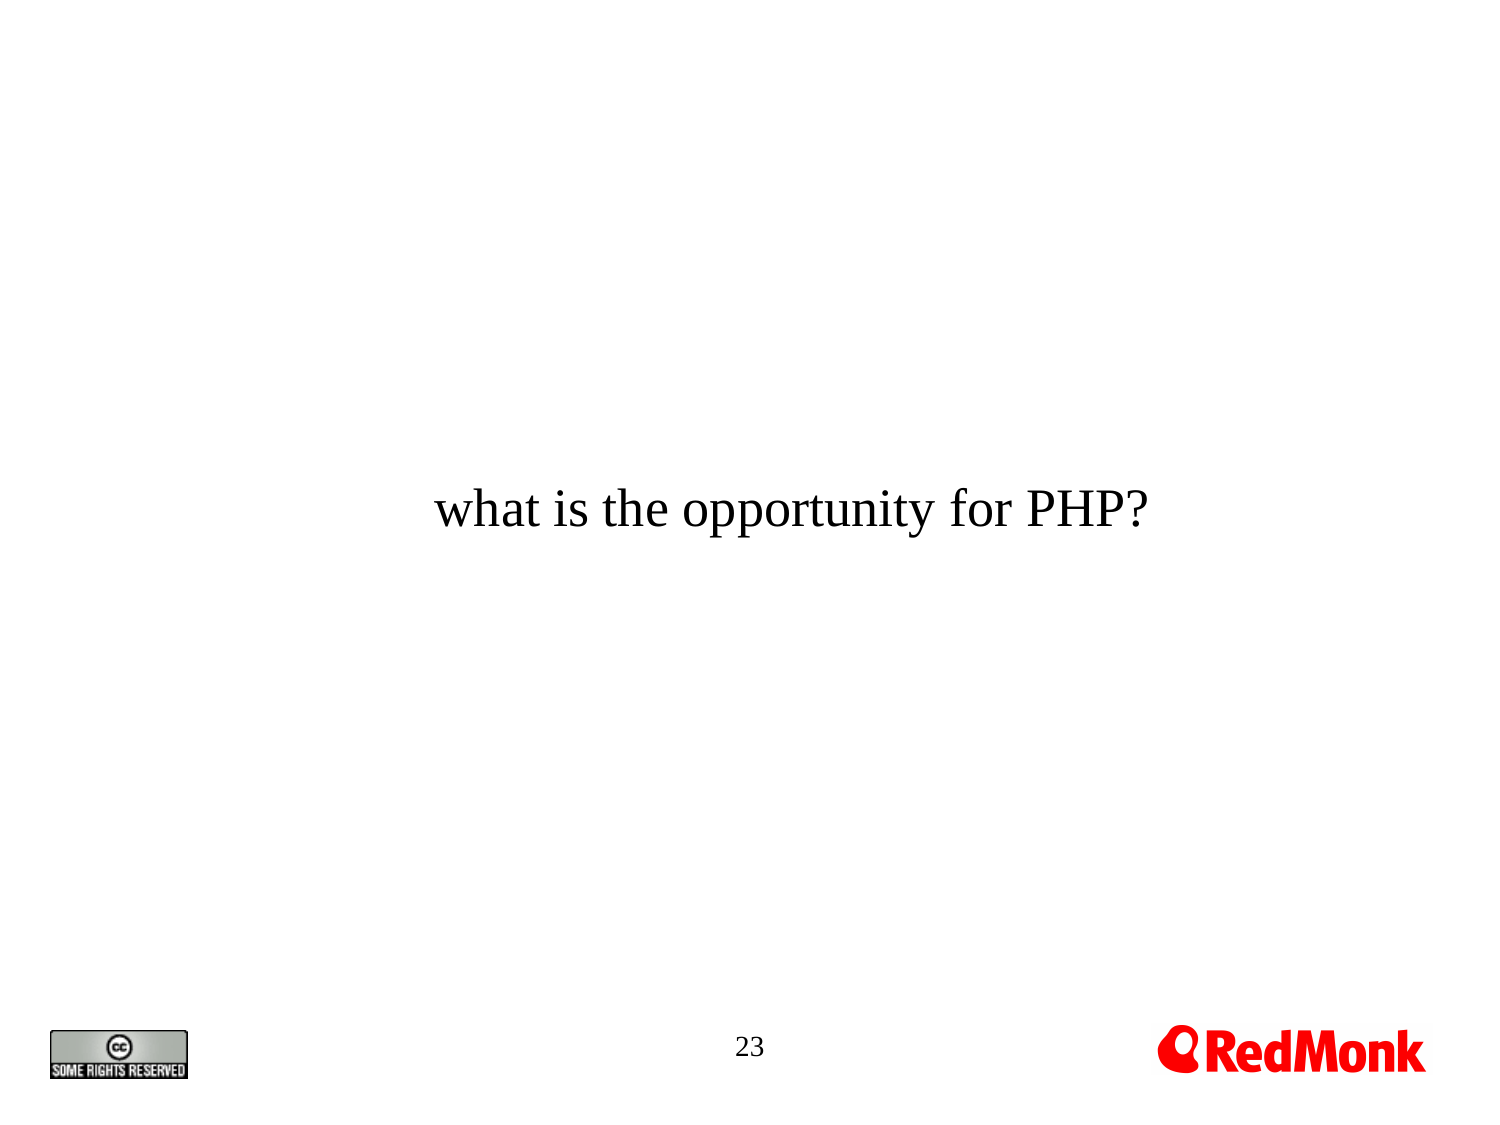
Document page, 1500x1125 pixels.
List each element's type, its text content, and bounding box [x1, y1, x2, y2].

text_box what is the opportunity for PHP? [420, 491, 1273, 567]
picture [50, 1030, 188, 1079]
picture [1151, 1023, 1433, 1075]
